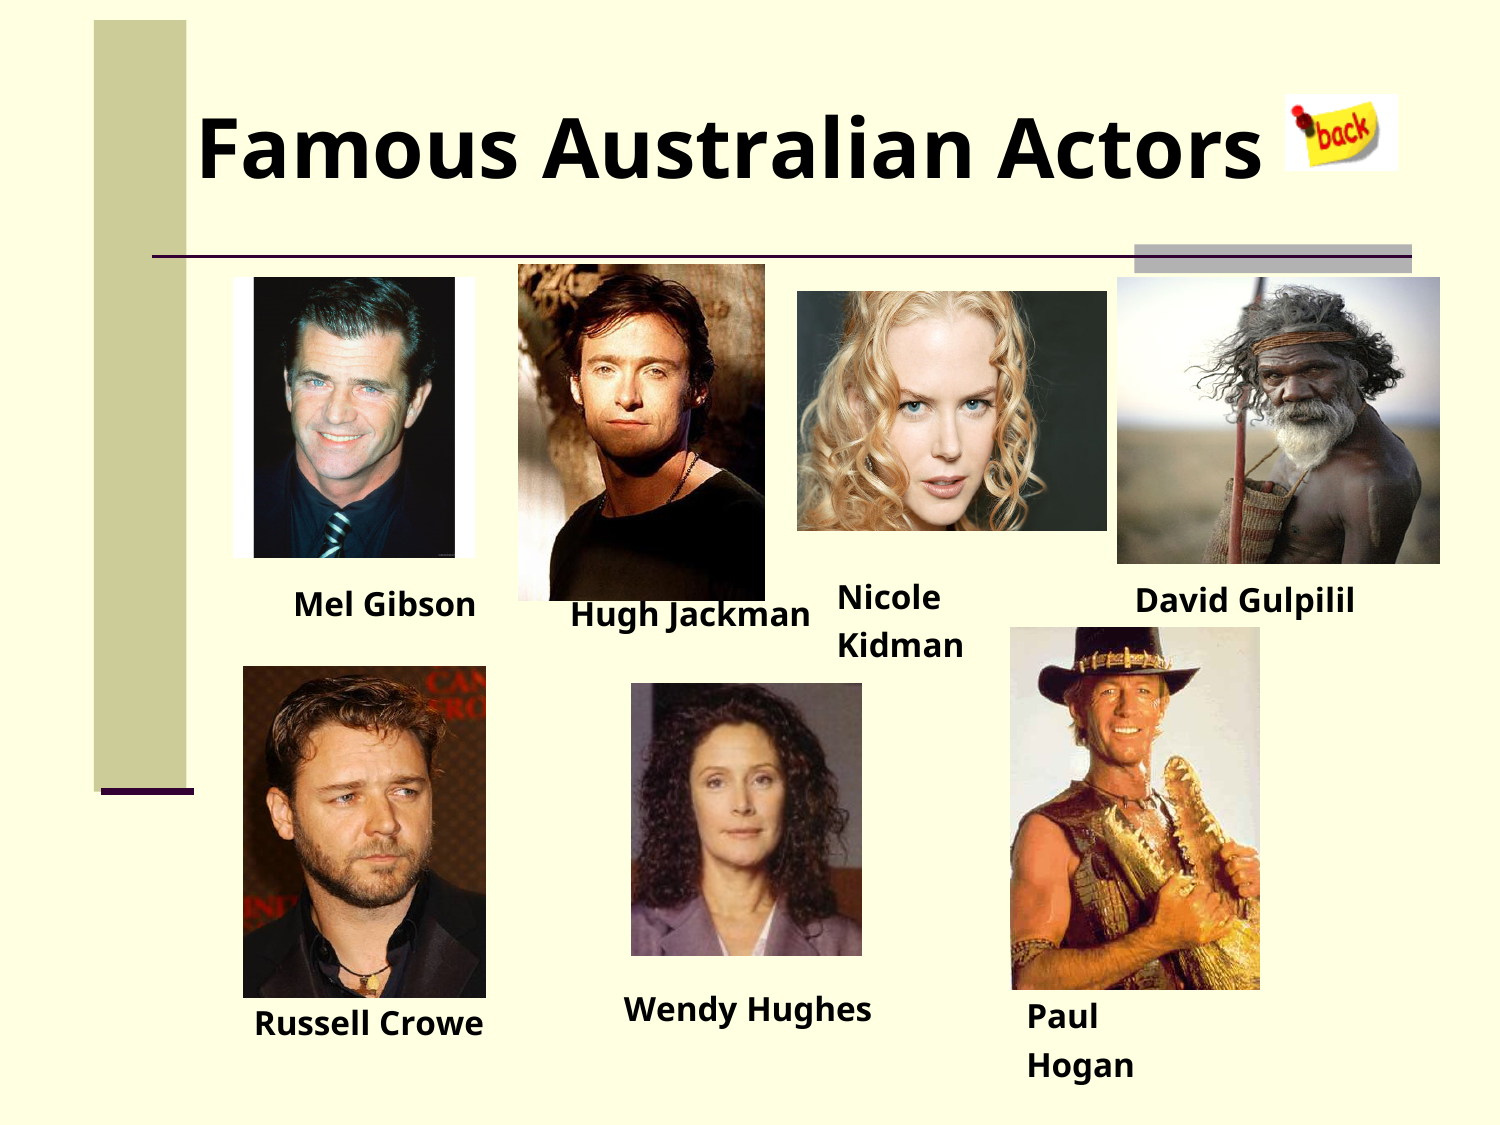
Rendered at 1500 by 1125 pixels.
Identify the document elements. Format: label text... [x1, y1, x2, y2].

text_box Wendy Hughes [624, 983, 887, 1045]
text_box Mel Gibson [293, 577, 492, 628]
picture [797, 291, 1107, 531]
text_box Russell Crowe [253, 997, 516, 1059]
text_box Paul Hogan [1026, 991, 1217, 1052]
picture [1285, 94, 1398, 171]
picture [243, 666, 486, 998]
picture [1117, 277, 1440, 564]
picture [233, 277, 475, 558]
text_box Hugh Jackman [569, 587, 833, 640]
text_box Nicole Kidman [836, 570, 1063, 626]
text_box David Gulpilil [1134, 573, 1361, 628]
picture [1010, 627, 1260, 991]
text_box Famous Australian Actors [195, 81, 1280, 198]
picture [518, 264, 765, 601]
picture [631, 683, 862, 956]
